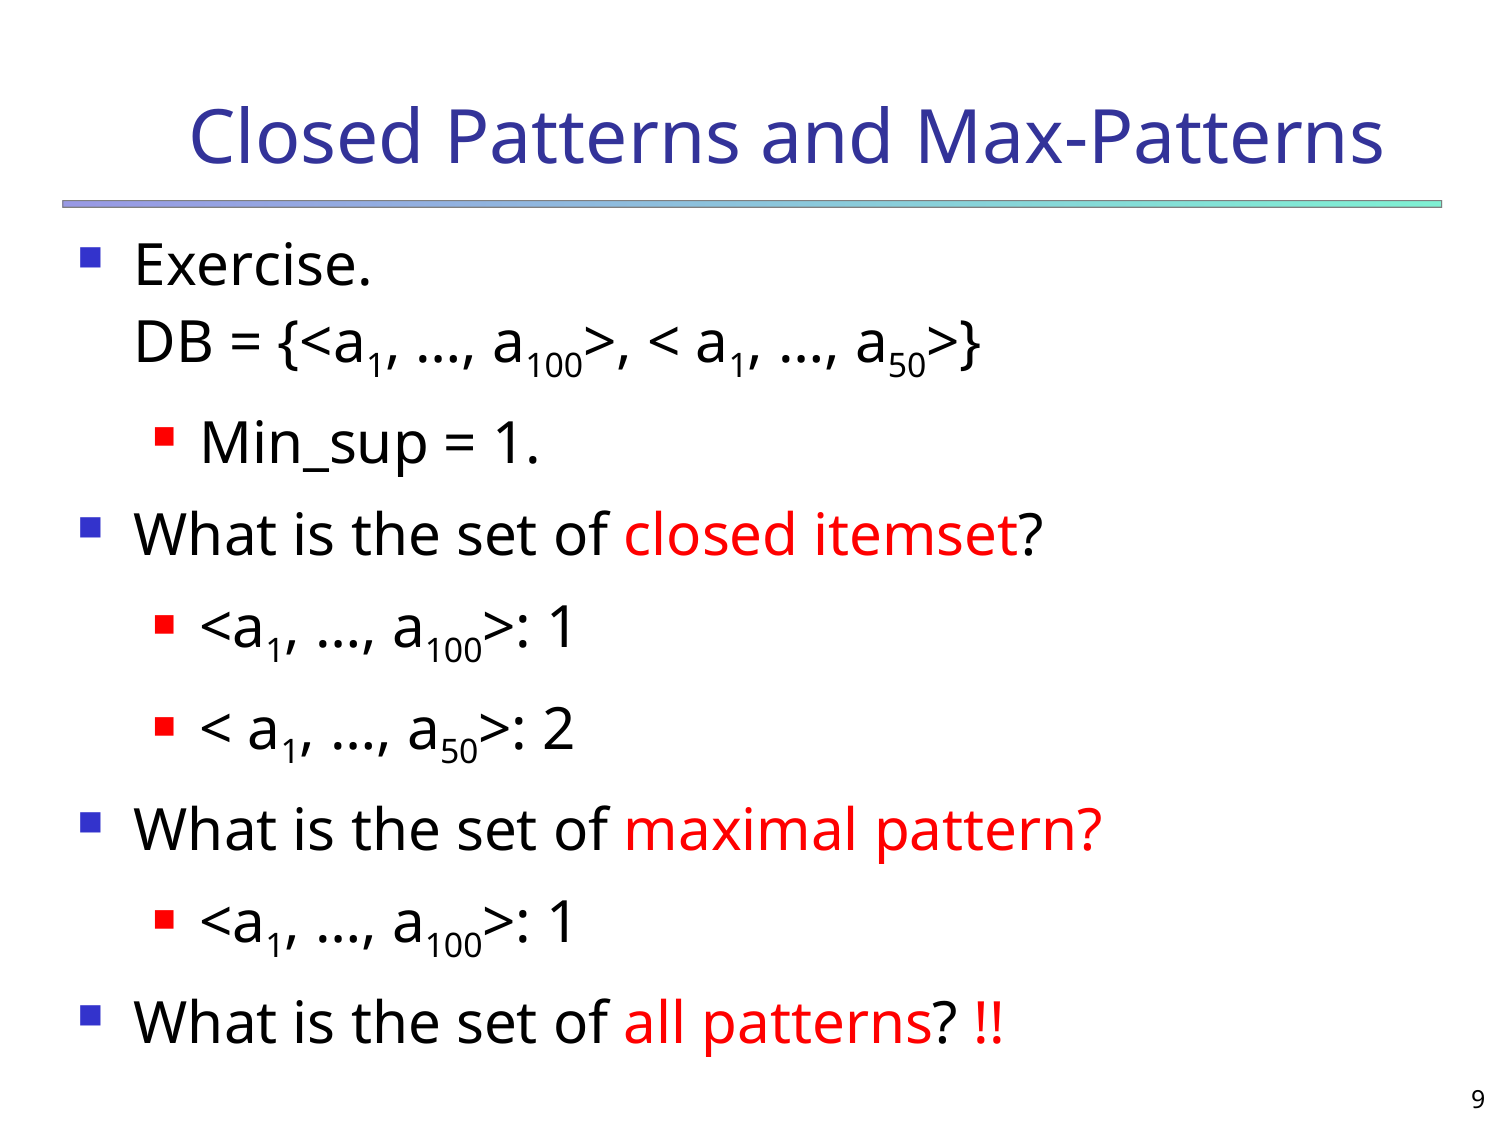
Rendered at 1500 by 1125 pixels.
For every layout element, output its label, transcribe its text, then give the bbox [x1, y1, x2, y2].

list Exercise. DB = {<a1, …, a100>, < a1, …, a50>} Min_sup = 1. What is the set of closed itemset? <a1, …, a100>: 1 < a1, …, a50>: 2 What is the set of maximal pattern? <a1, …, a100>: 1 What is the set of all patterns? !! [62, 212, 1438, 1075]
title Closed Patterns and Max-Patterns [137, 61, 1438, 187]
text_box <number> [1187, 1062, 1500, 1125]
